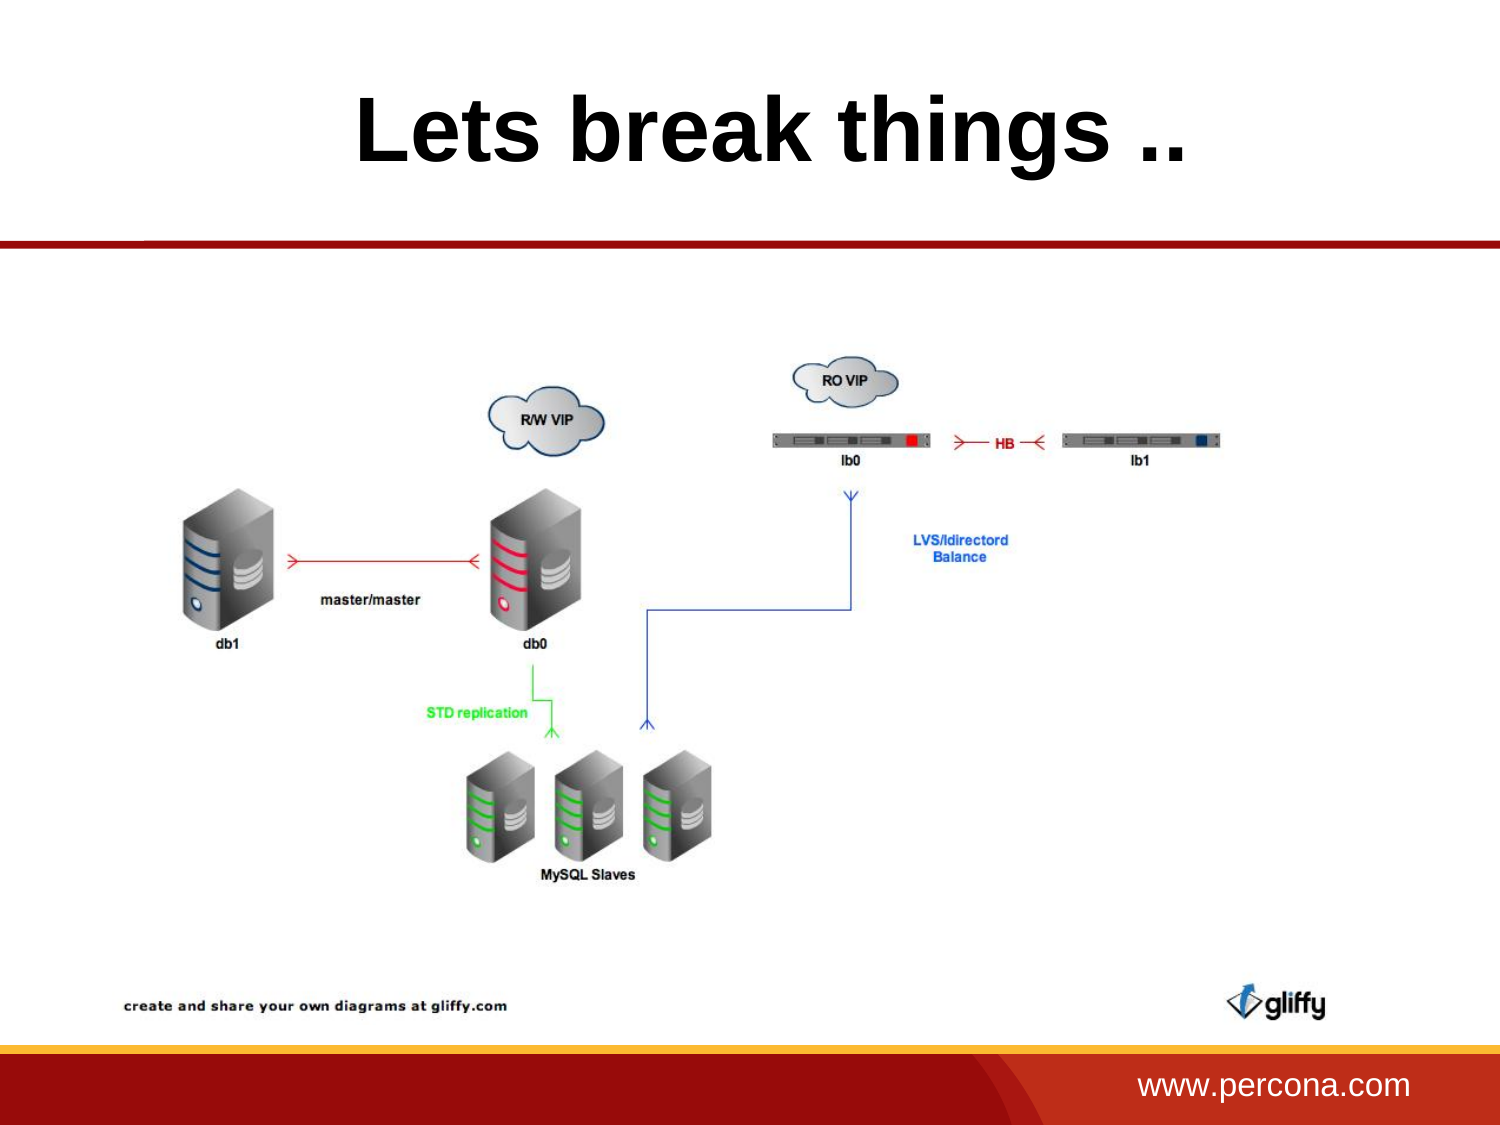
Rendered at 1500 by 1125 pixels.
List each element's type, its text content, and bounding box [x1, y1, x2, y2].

picture [112, 249, 1338, 1026]
title Lets break things .. [41, 6, 1471, 243]
